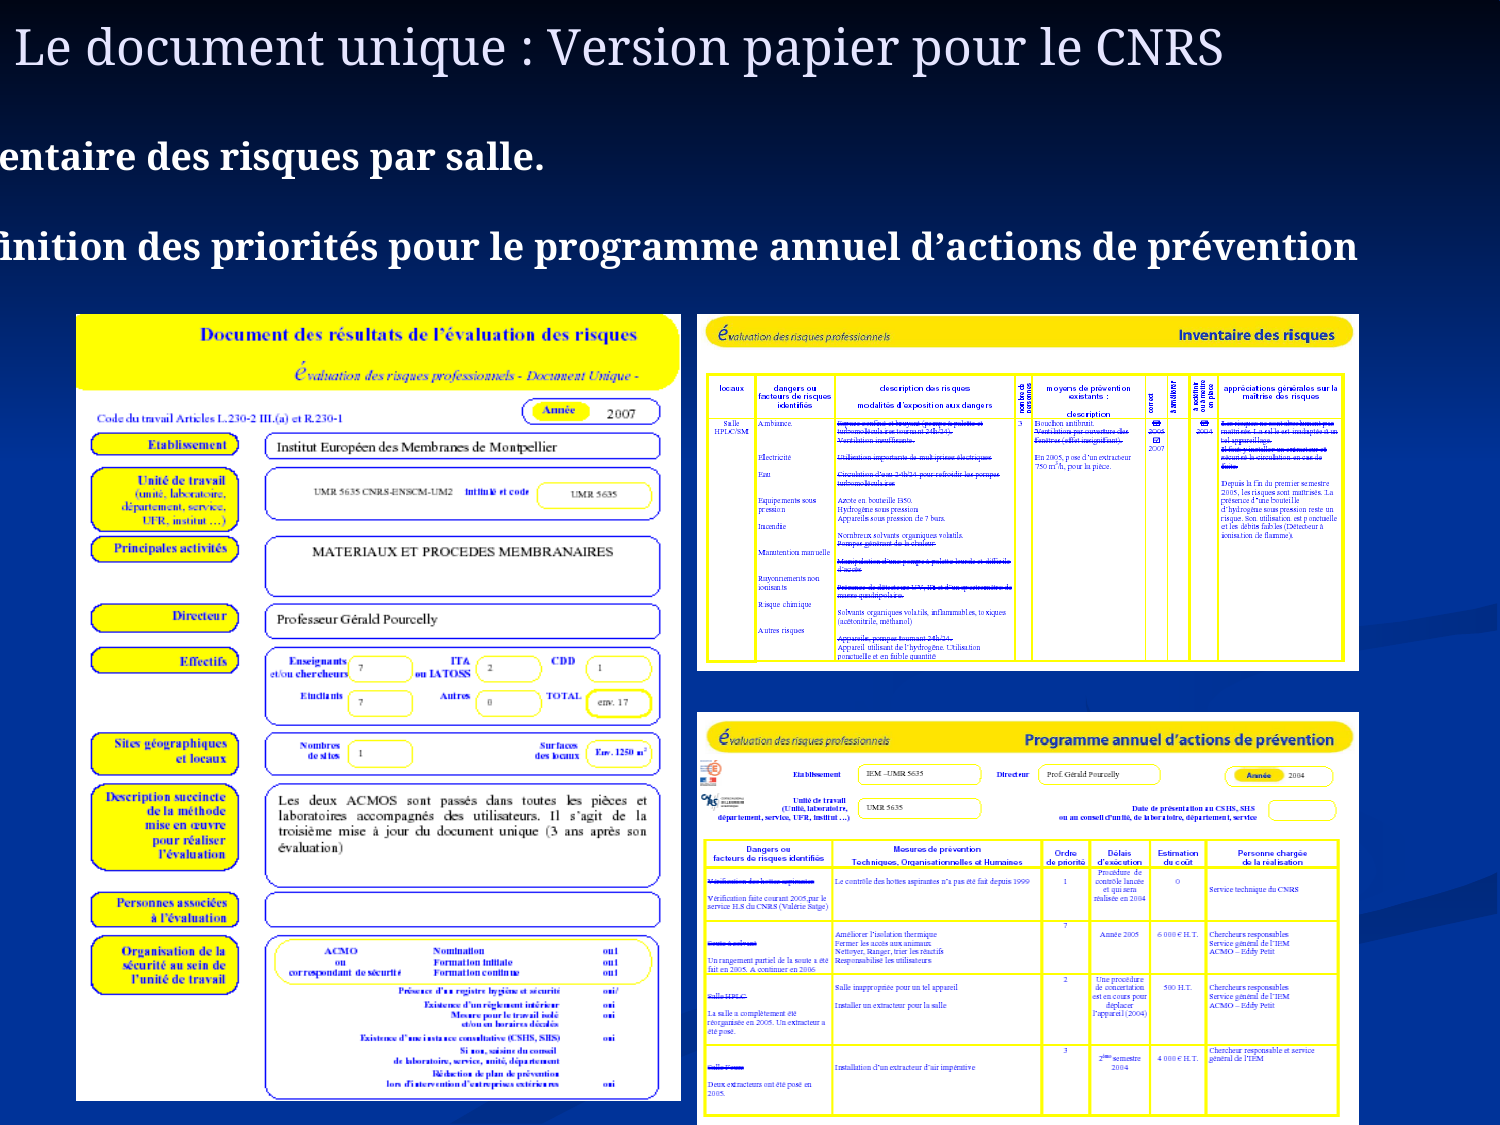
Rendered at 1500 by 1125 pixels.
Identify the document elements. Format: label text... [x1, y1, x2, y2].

text_box Le document unique : Version papier pour le CNRS [0, 0, 1500, 91]
picture [697, 712, 1359, 1125]
text_box Inventaire des risques par salle. Définition des priorités pour le programme annuel d’actions de prévention [0, 125, 1375, 276]
text_box [697, 314, 1359, 671]
text_box [76, 314, 681, 1101]
